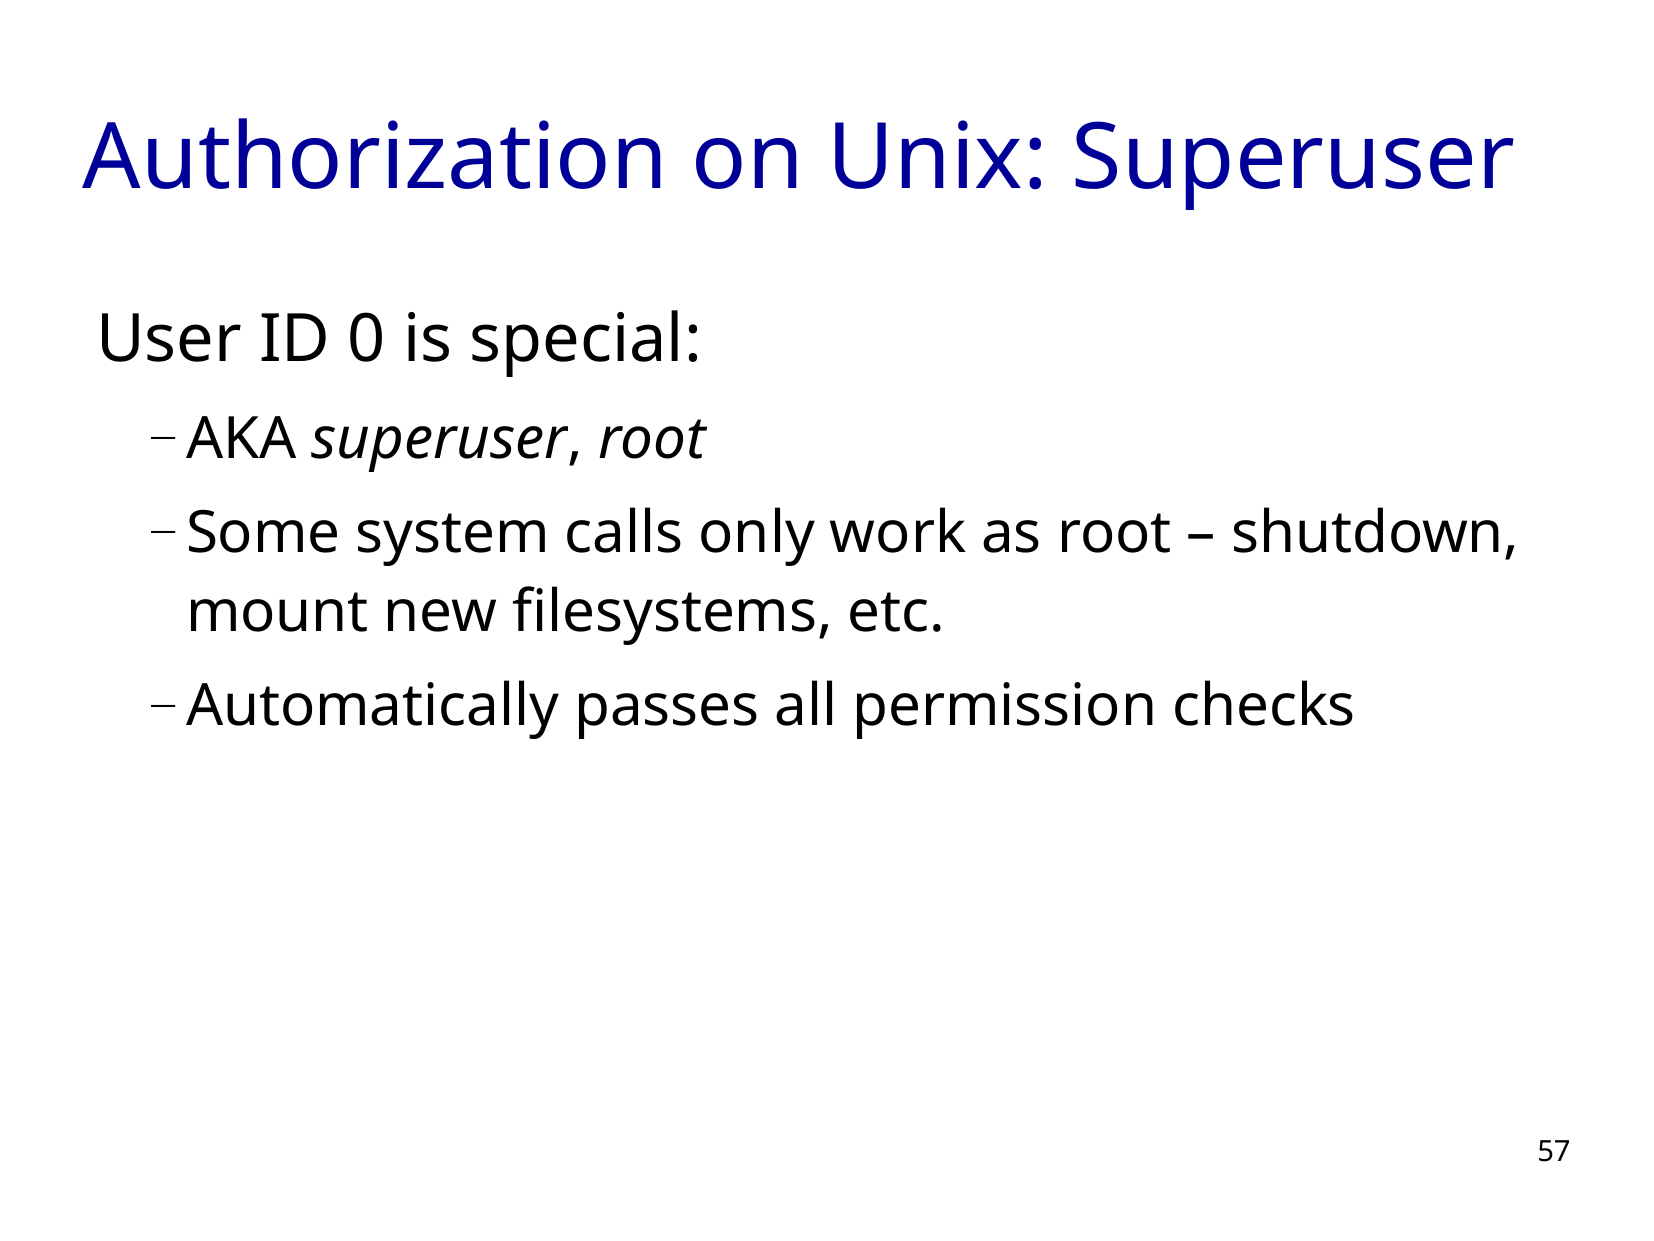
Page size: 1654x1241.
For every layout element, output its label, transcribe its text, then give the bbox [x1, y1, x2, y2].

title Authorization on Unix: Superuser [82, 49, 1571, 257]
list User ID 0 is special: AKA superuser, root Some system calls only work as root – shutdown, mount new filesystems, etc. Automatically passes all permission checks [60, 290, 1571, 1096]
